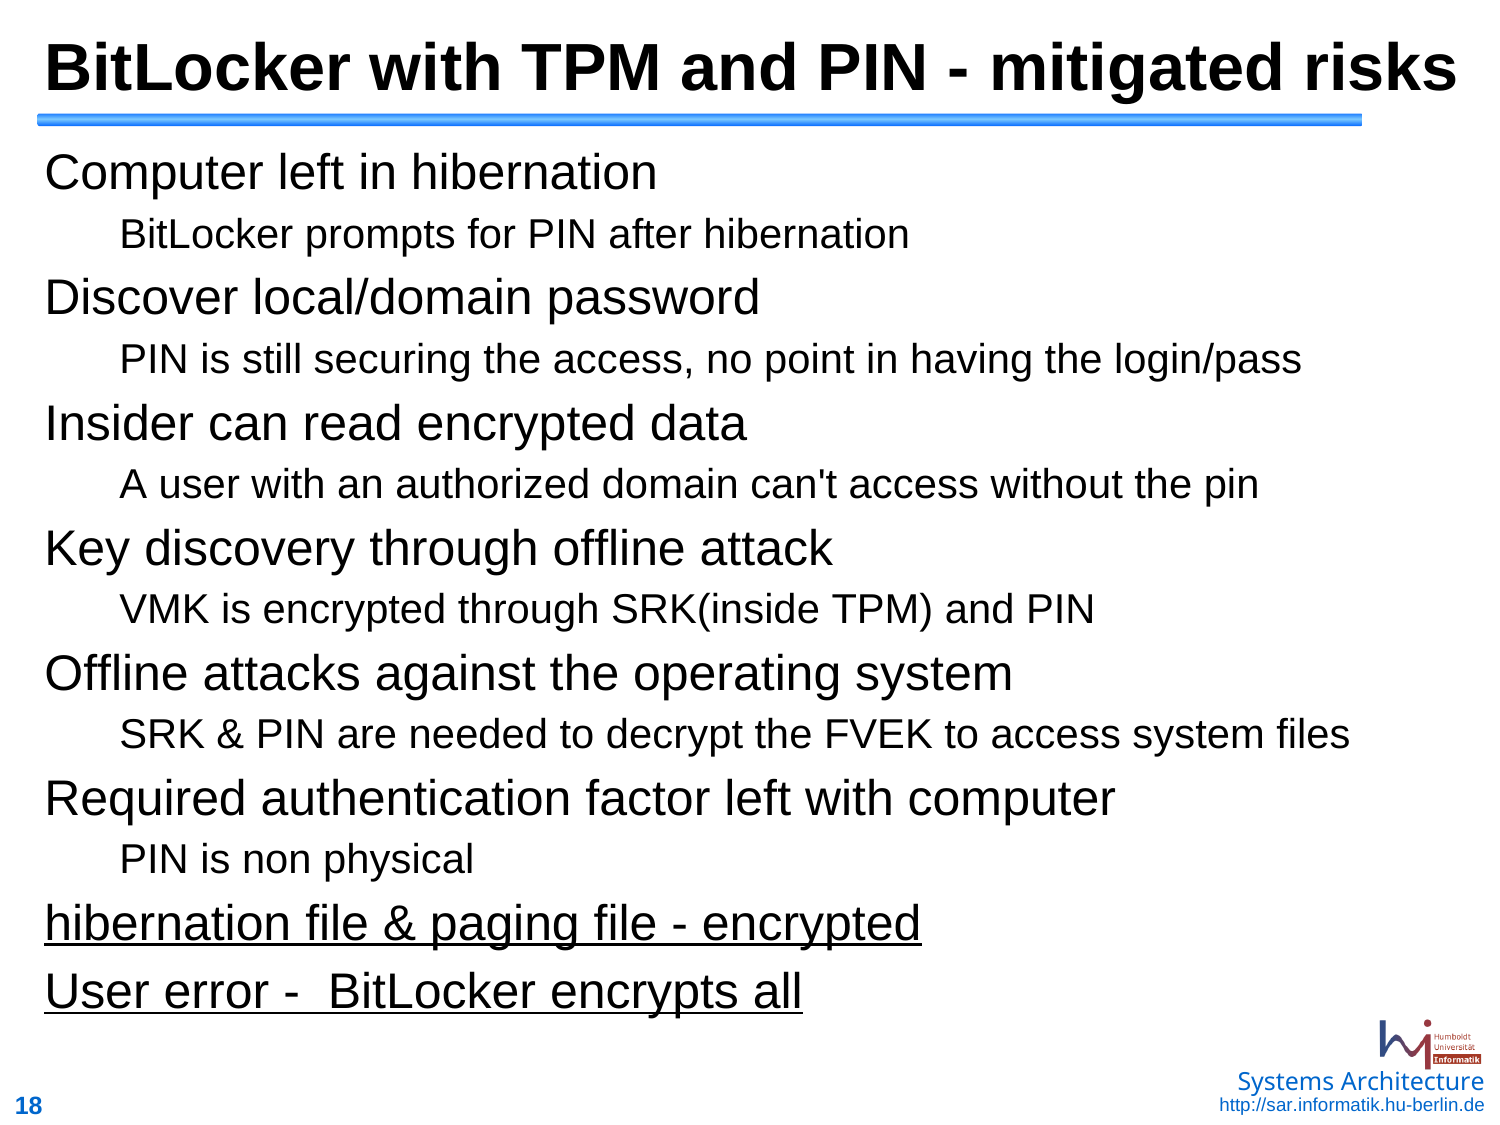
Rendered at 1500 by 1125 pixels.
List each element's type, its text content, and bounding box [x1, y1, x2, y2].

title BitLocker with TPM and PIN - mitigated risks [29, 16, 1500, 118]
list Computer left in hibernation BitLocker prompts for PIN after hibernation Discover local/domain password PIN is still securing the access, no point in having the login/pass Insider can read encrypted data A user with an authorized domain can't access without the pin Key discovery through offline attack VMK is encrypted through SRK(inside TPM) and PIN Offline attacks against the operating system SRK & PIN are needed to decrypt the FVEK to access system files Required authentication factor left with computer PIN is non physical hibernation file & paging file - encrypted User error - BitLocker encrypts all [29, 137, 1500, 1125]
